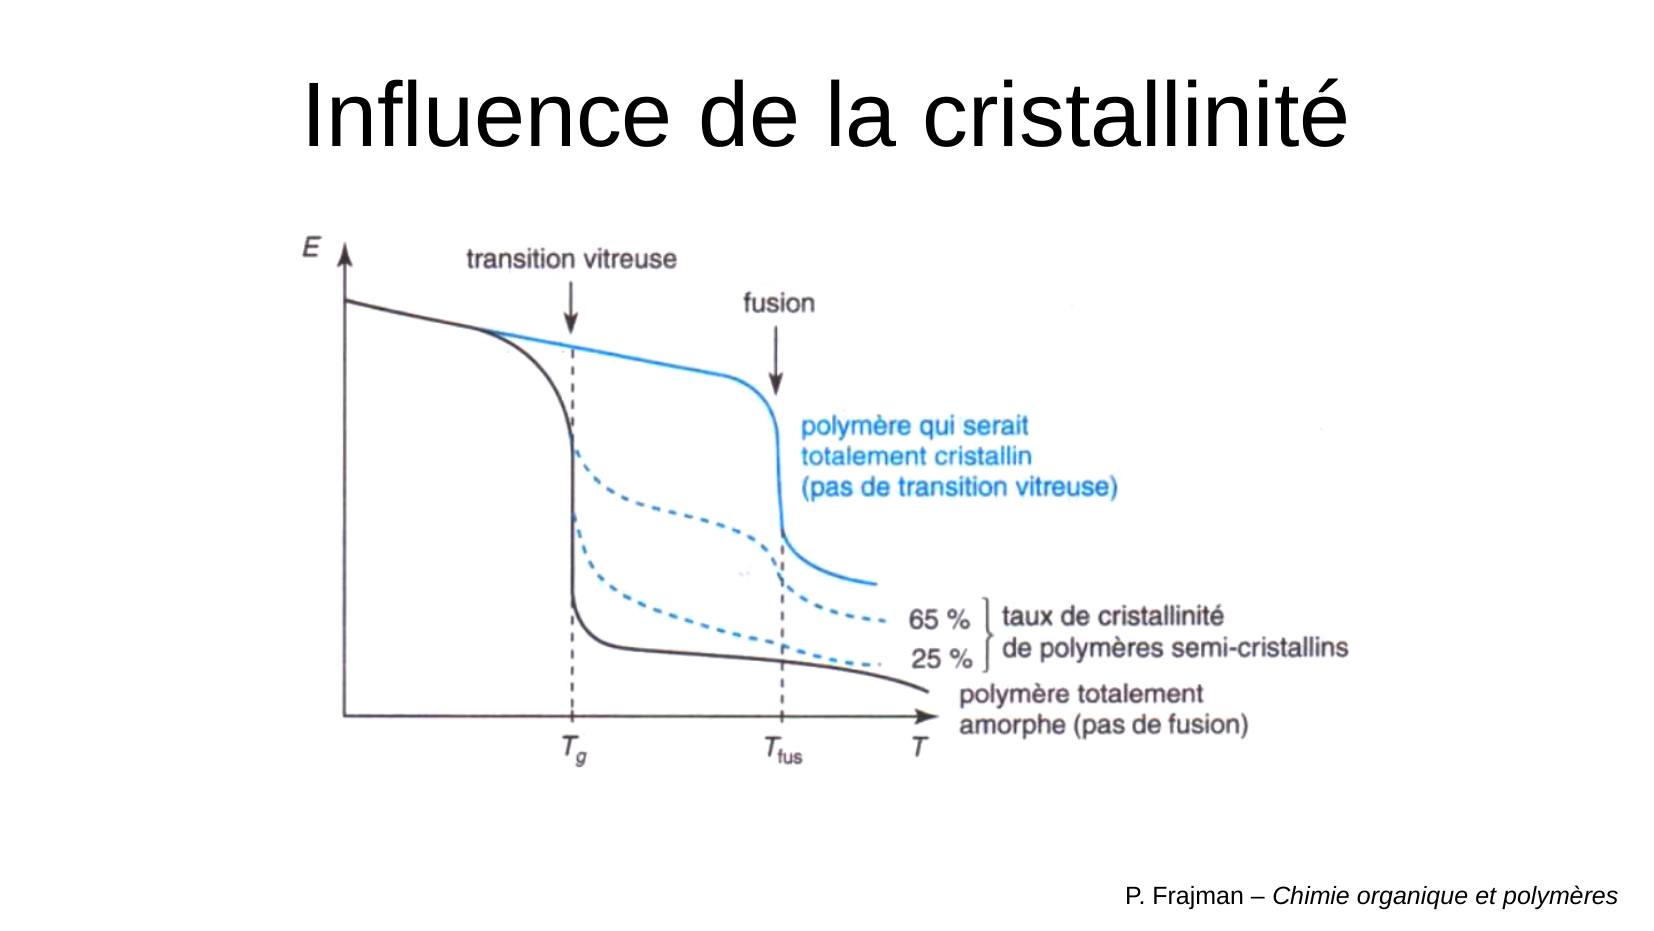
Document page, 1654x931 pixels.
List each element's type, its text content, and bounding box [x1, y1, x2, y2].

title Influence de la cristallinité [82, 37, 1571, 193]
picture [248, 224, 1424, 776]
text_box P. Frajman – Chimie organique et polymères [1110, 874, 1635, 917]
